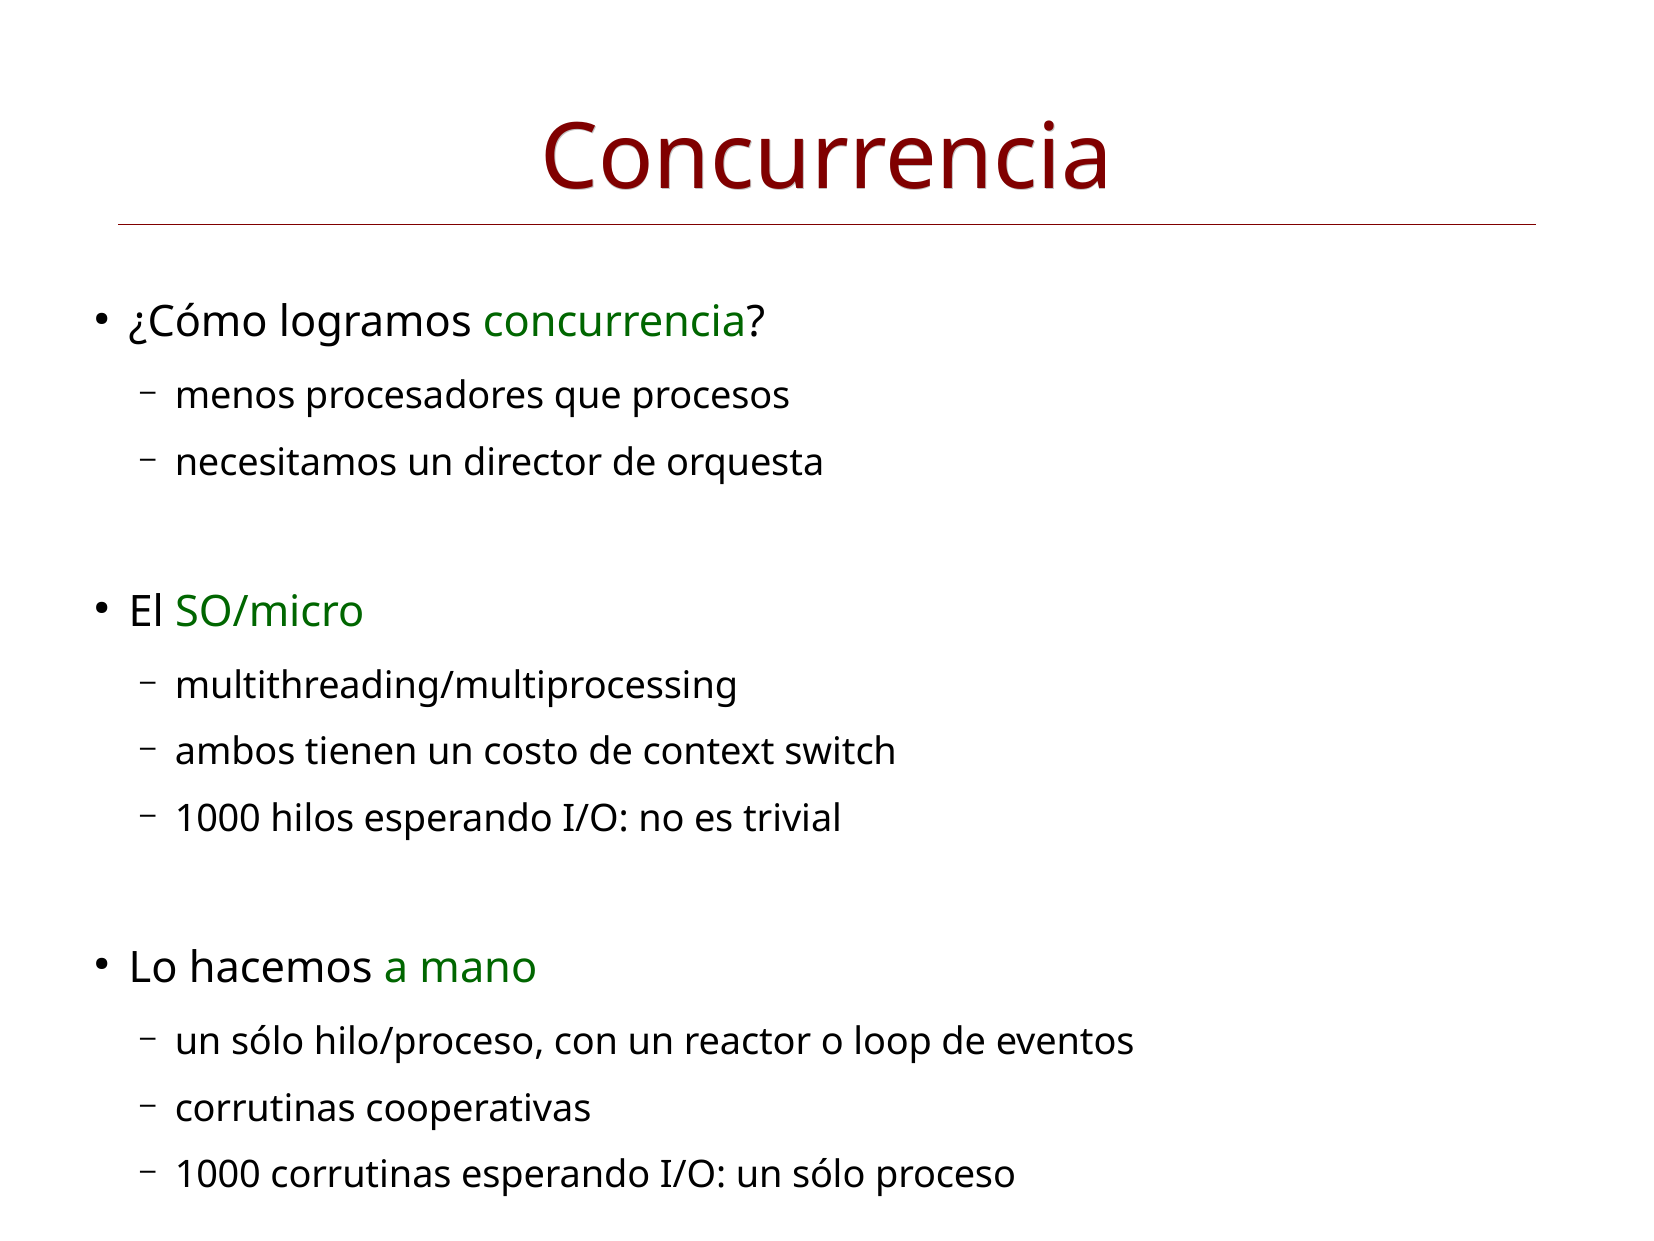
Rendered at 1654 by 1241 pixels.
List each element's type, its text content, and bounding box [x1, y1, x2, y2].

title Concurrencia [82, 49, 1571, 257]
list ¿Cómo logramos concurrencia? menos procesadores que procesos necesitamos un director de orquesta El SO/micro multithreading/multiprocessing ambos tienen un costo de context switch 1000 hilos esperando I/O: no es trivial Lo hacemos a mano un sólo hilo/proceso, con un reactor o loop de eventos corrutinas cooperativas 1000 corrutinas esperando I/O: un sólo proceso [82, 290, 1619, 1205]
